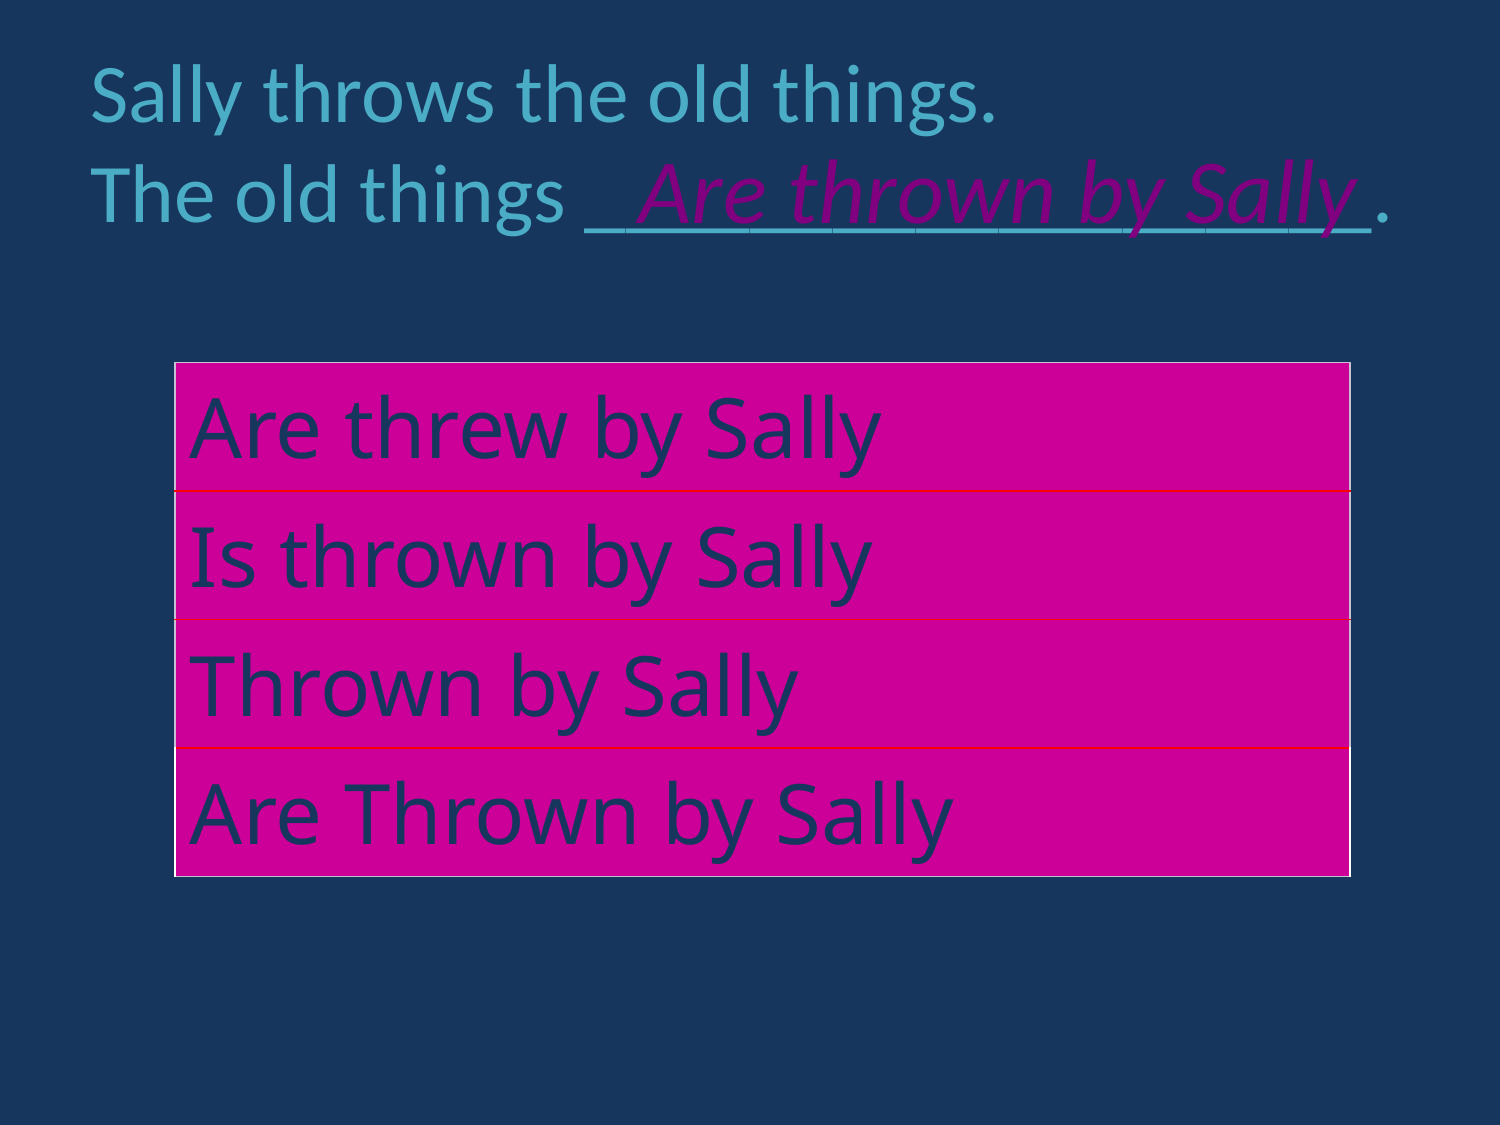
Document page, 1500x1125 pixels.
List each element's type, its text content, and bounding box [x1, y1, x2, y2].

text_box Are thrown by Sally [624, 124, 1373, 250]
table_header Are threw by Sally [176, 363, 1349, 490]
table_cell Thrown by Sally [176, 620, 1349, 747]
list [75, 262, 1425, 1005]
table_cell Are Thrown by Sally [176, 749, 1349, 876]
table_cell Is thrown by Sally [176, 492, 1349, 619]
title Sally throws the old things. The old things ___________________. [75, 45, 1425, 233]
